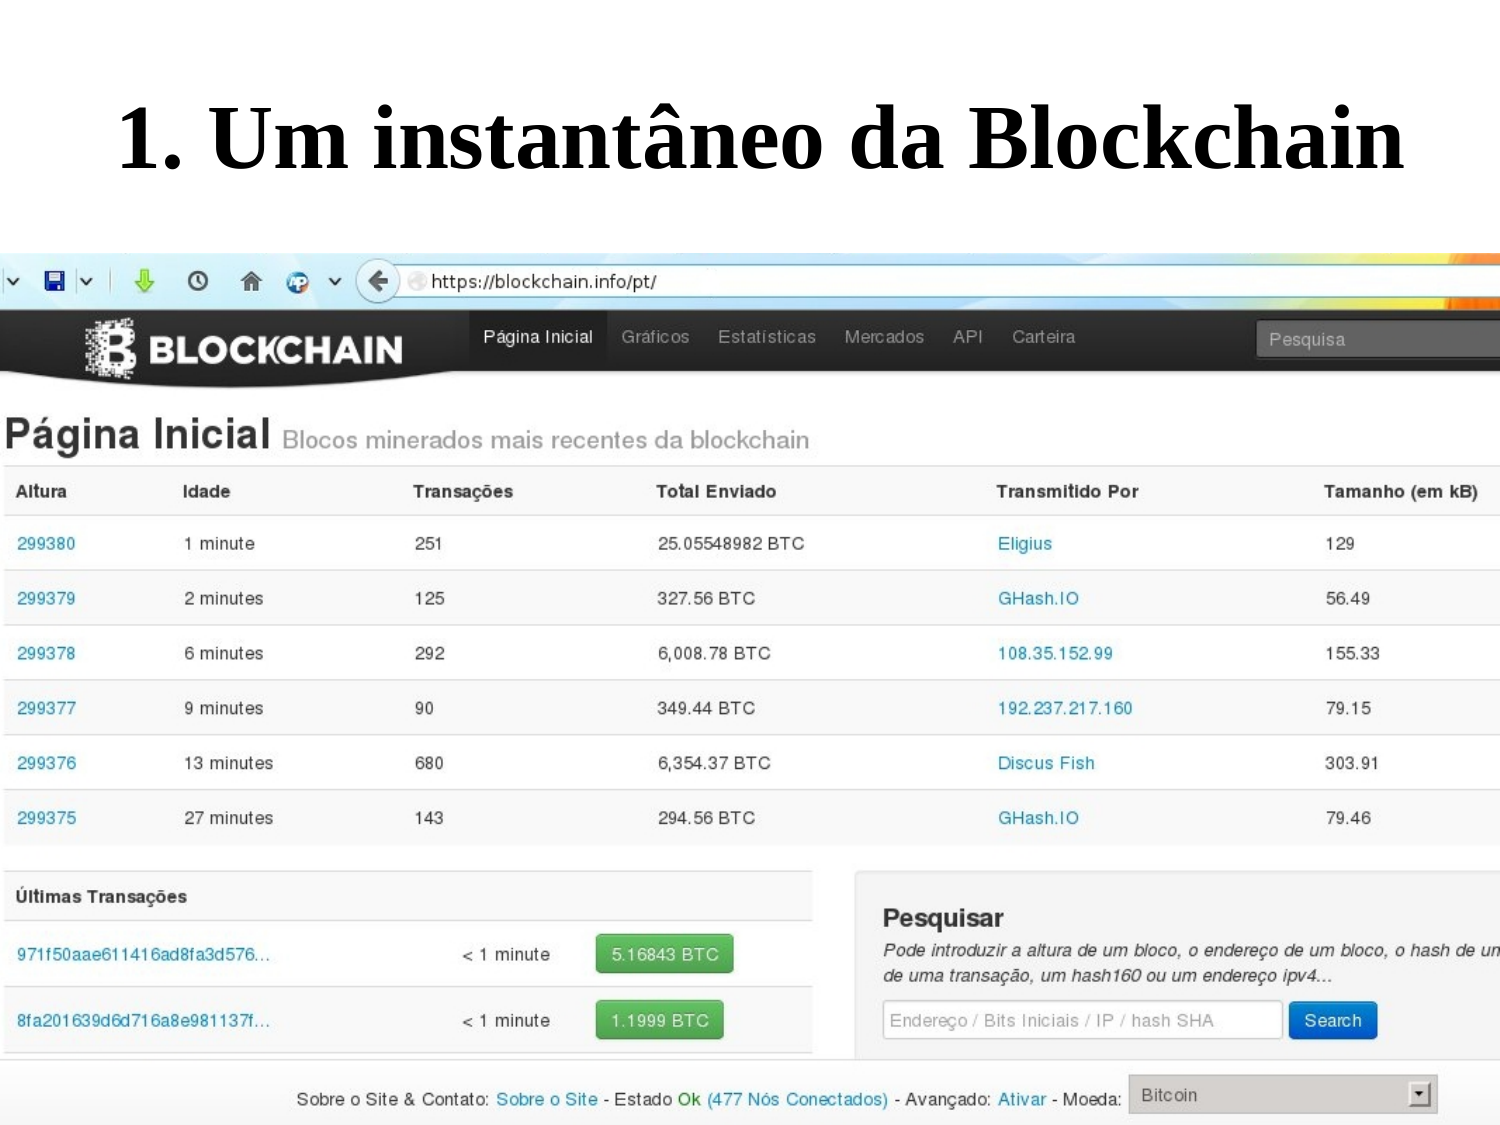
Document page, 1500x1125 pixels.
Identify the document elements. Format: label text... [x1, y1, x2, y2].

title 1. Um instantâneo da Blockchain [97, 63, 1426, 214]
picture [0, 253, 1500, 1125]
